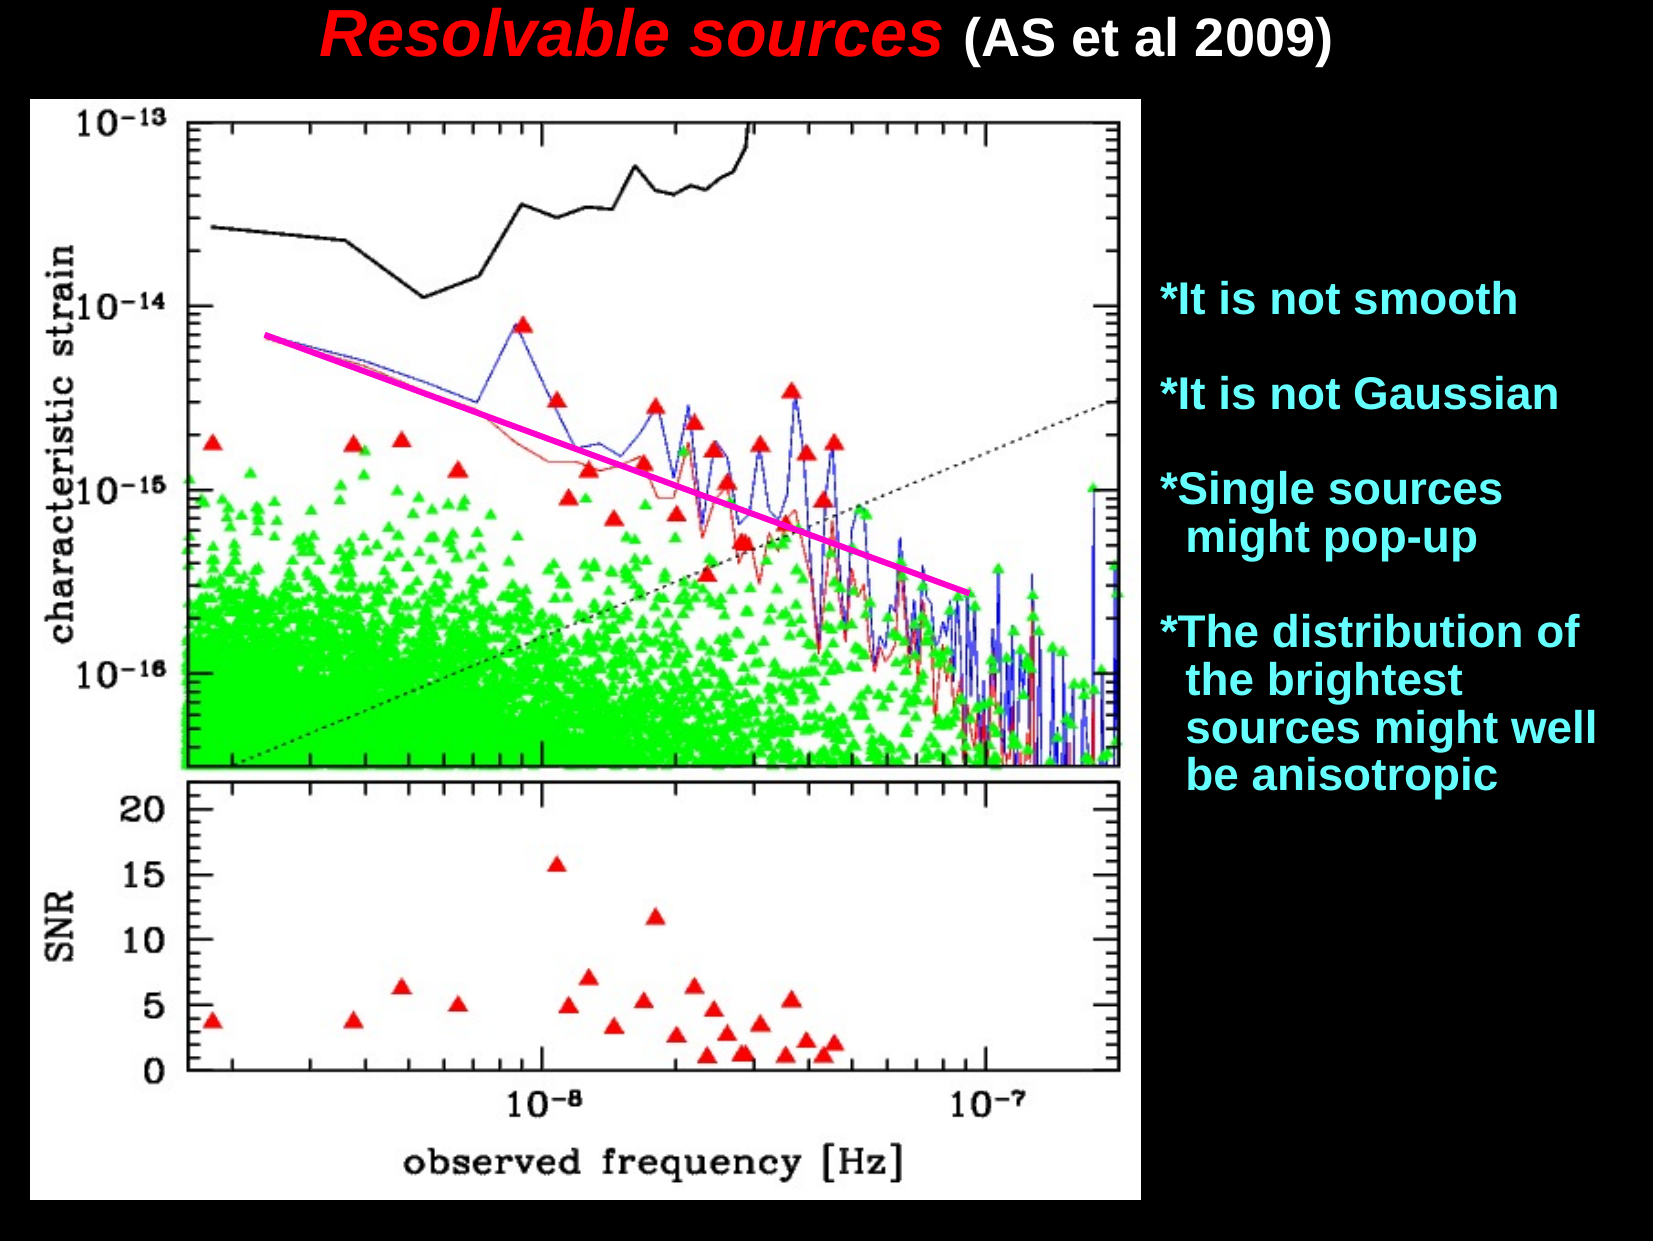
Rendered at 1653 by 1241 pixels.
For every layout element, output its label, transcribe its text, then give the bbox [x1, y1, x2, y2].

text_box Resolvable sources (AS et al 2009) [283, 3, 1369, 71]
text_box *It is not smooth *It is not Gaussian *Single sources might pop-up *The distribution of the brightest sources might well be anisotropic [1145, 268, 1647, 982]
picture [30, 99, 1141, 1201]
